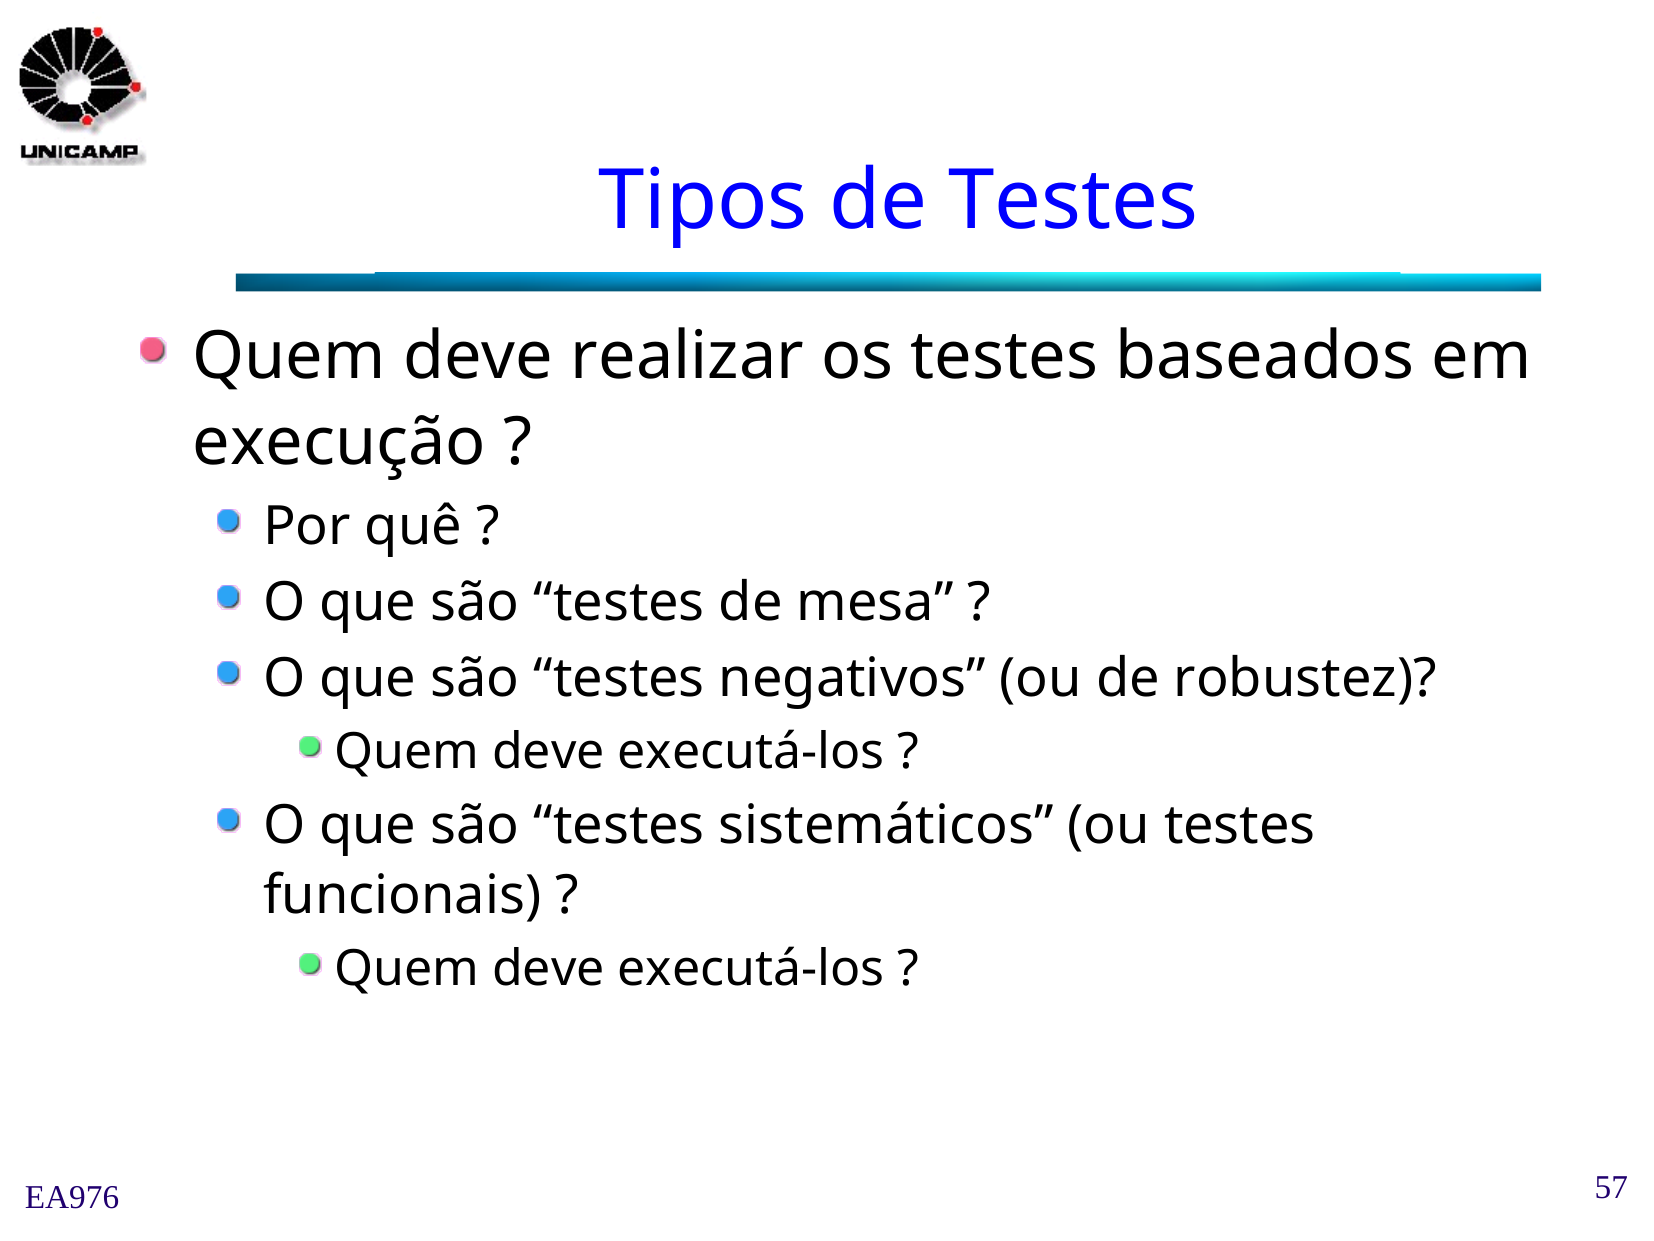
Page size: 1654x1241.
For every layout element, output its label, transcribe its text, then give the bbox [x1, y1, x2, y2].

list Quem deve realizar os testes baseados em execução ? Por quê ? O que são “testes de mesa” ? O que são “testes negativos” (ou de robustez)? Quem deve executá-los ? O que são “testes sistemáticos” (ou testes funcionais) ? Quem deve executá-los ? [121, 309, 1595, 1182]
title Tipos de Testes [264, 57, 1534, 250]
picture [125, 272, 1654, 295]
